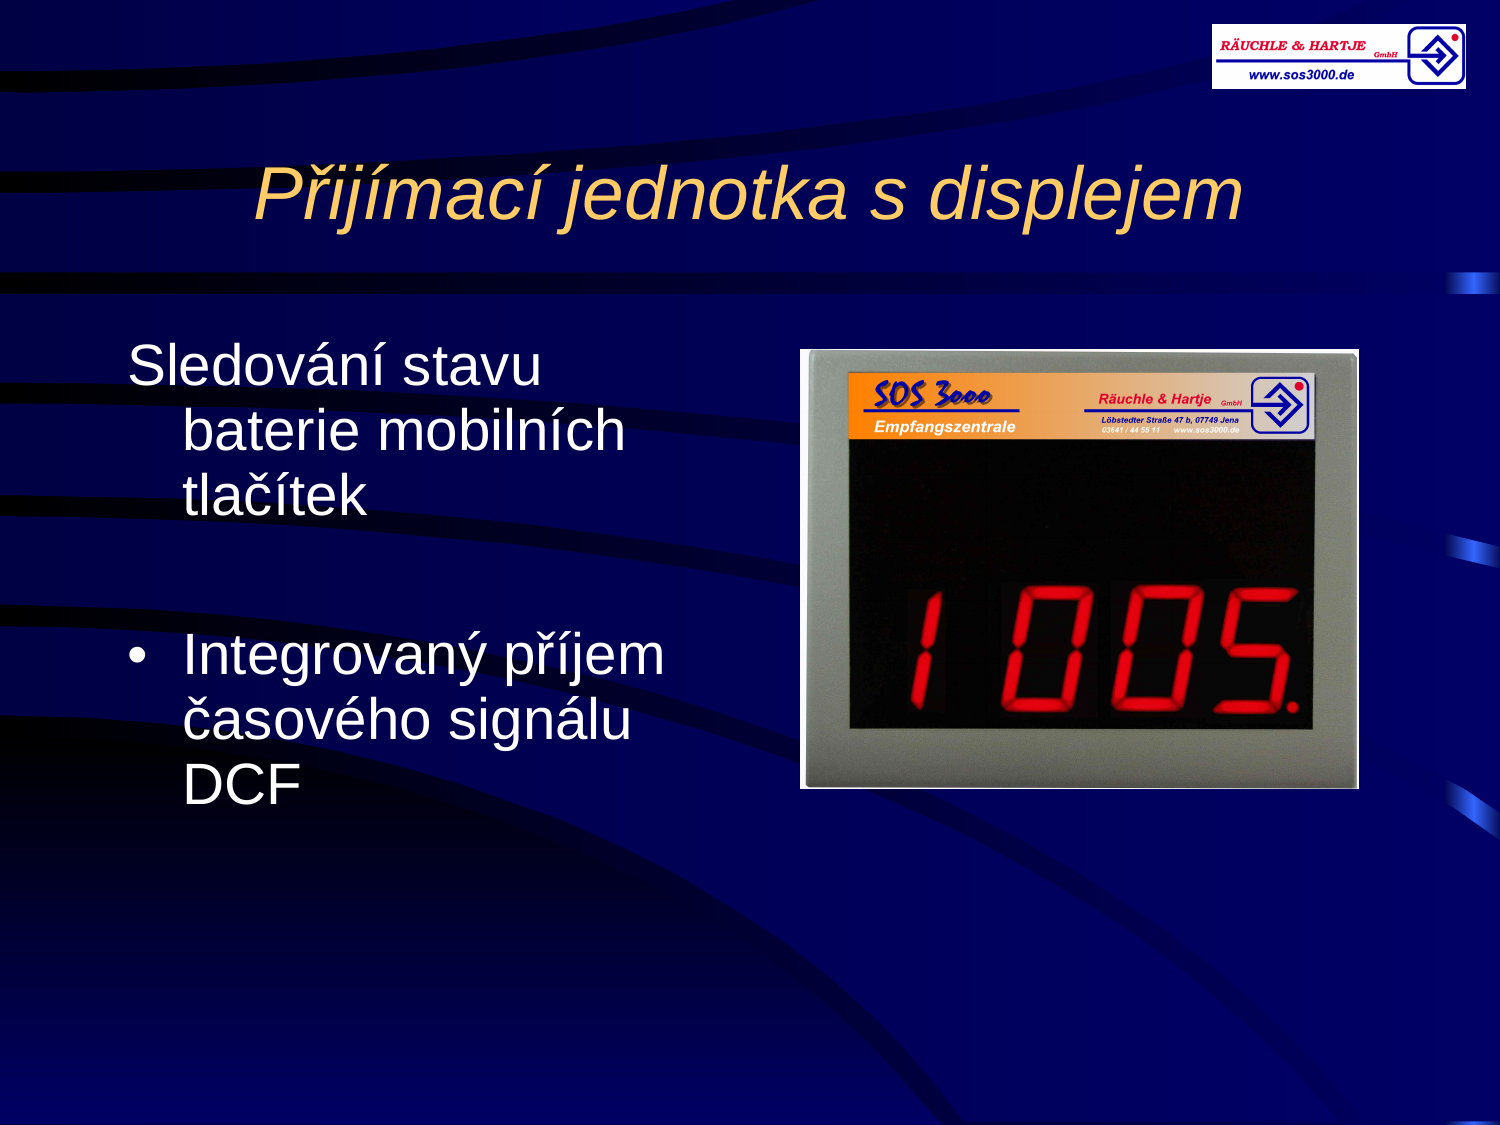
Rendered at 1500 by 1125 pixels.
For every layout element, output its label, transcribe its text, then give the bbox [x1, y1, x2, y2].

picture [1212, 24, 1466, 89]
list Sledování stavu baterie mobilních tlačítek Integrovaný příjem časového signálu DCF [112, 324, 738, 926]
title Přijímací jednotka s displejem [112, 99, 1388, 288]
picture [800, 349, 1359, 789]
